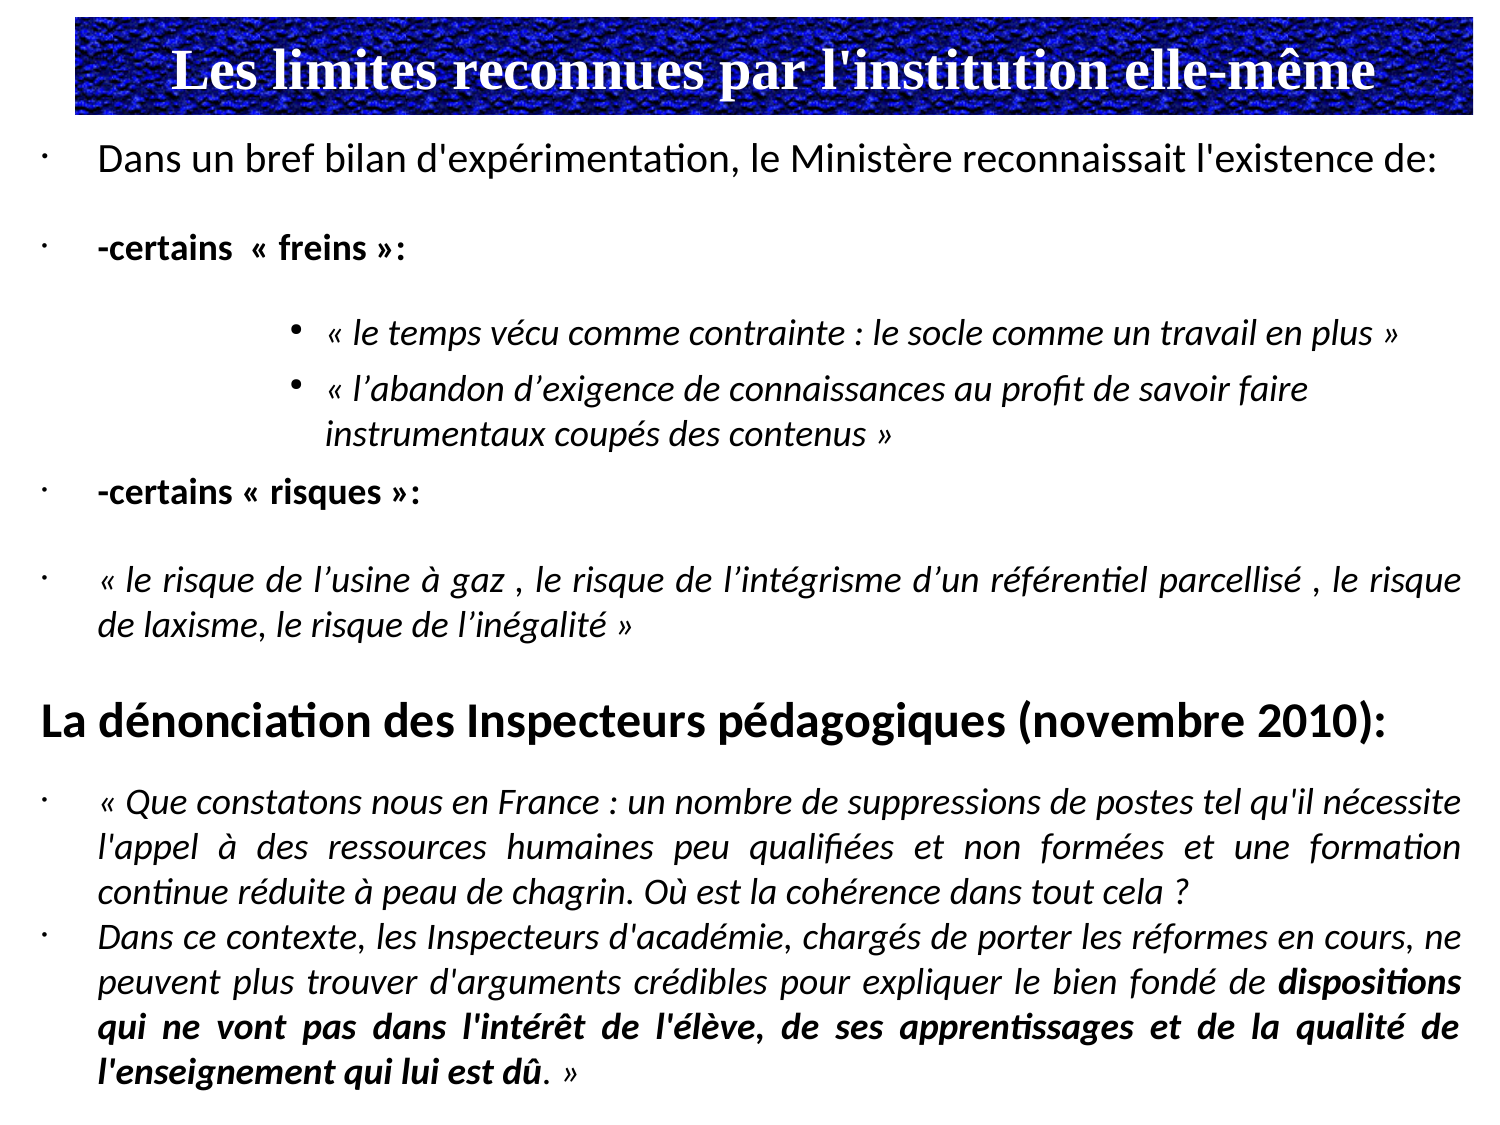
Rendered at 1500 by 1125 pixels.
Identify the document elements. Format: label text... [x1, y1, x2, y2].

title Les limites reconnues par l'institution elle-même [75, 17, 1474, 115]
list Dans un bref bilan d'expérimentation, le Ministère reconnaissait l'existence de: -certains « freins »: « le temps vécu comme contrainte : le socle comme un travail en plus » « l’abandon d’exigence de connaissances au profit de savoir faire instrumentaux coupés des contenus » -certains « risques »: « le risque de l’usine à gaz , le risque de l’intégrisme d’un référentiel parcellisé , le risque de laxisme, le risque de l’inégalité » La dénonciation des Inspecteurs pédagogiques (novembre 2010): « Que constatons nous en France : un nombre de suppressions de postes tel qu'il nécessite l'appel à des ressources humaines peu qualifiées et non formées et une formation continue réduite à peau de chagrin. Où est la cohérence dans tout cela ? Dans ce contexte, les Inspecteurs d'académie, chargés de porter les réformes en cours, ne peuvent plus trouver d'arguments crédibles pour expliquer le bien fondé de dispositions qui ne vont pas dans l'intérêt de l'élève, de ses apprentissages et de la qualité de l'enseignement qui lui est dû. » [26, 122, 1477, 1125]
